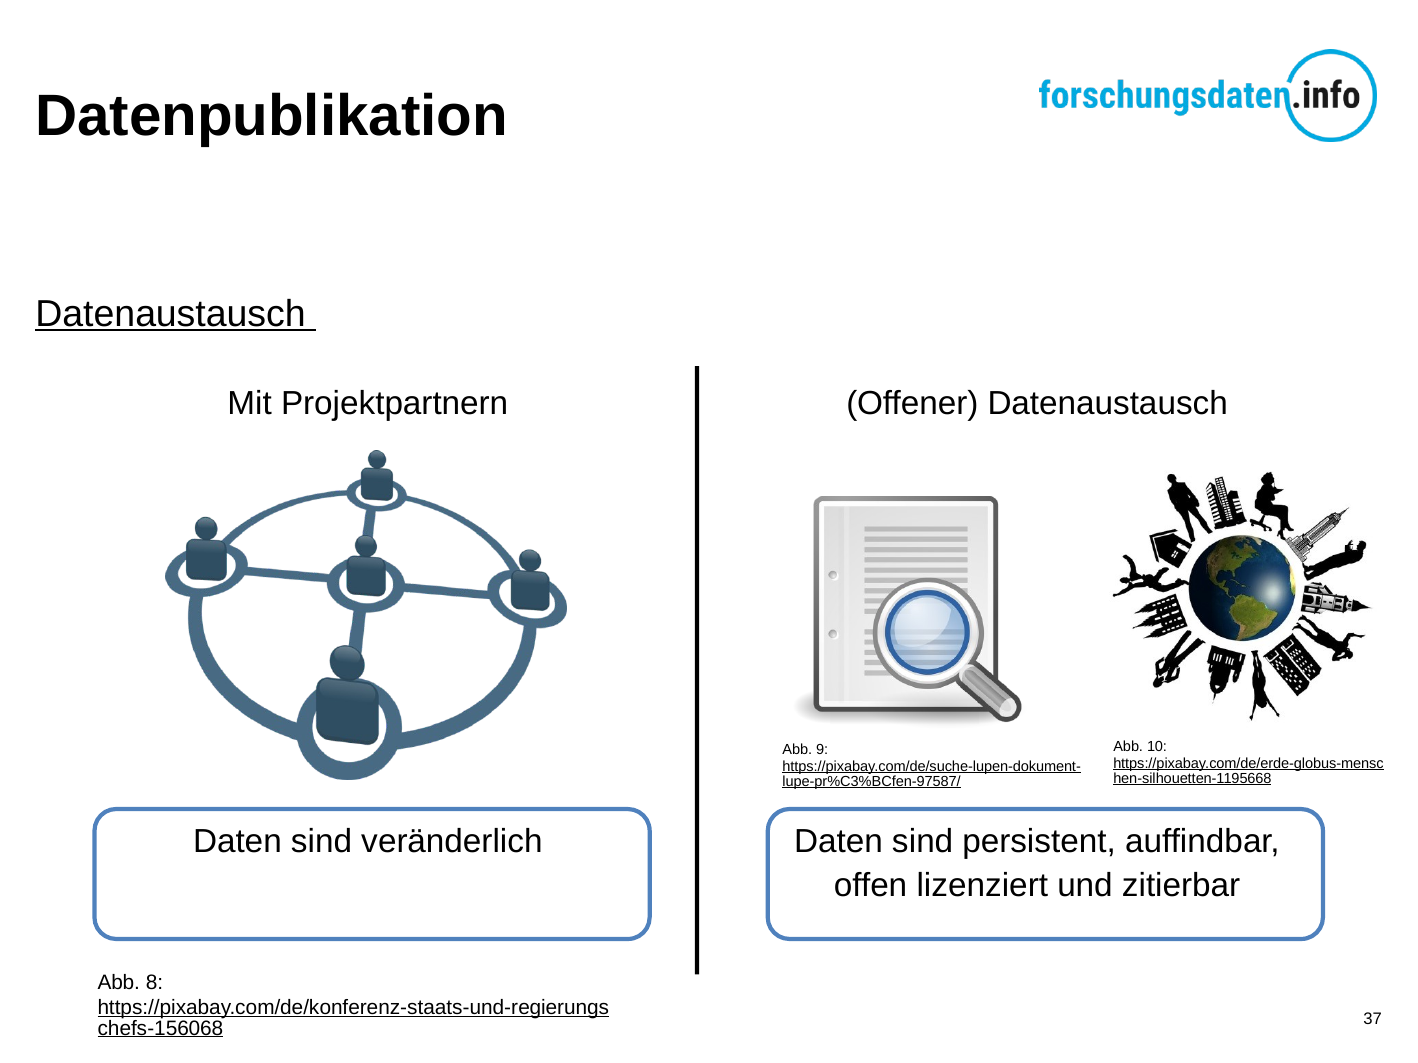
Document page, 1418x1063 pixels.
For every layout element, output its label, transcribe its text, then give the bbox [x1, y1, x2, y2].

text_box Abb. 10: https://pixabay.com/de/erde-globus-menschen-silhouetten-1195668 [1098, 729, 1406, 779]
text_box Mit Projektpartnern Daten sind veränderlich [15, 377, 685, 1063]
text_box Abb. 9: https://pixabay.com/de/suche-lupen-dokument-lupe-pr%C3%BCfen-97587/ [767, 732, 1099, 783]
picture [1339, 49, 1377, 85]
picture [165, 450, 567, 780]
list Datenaustausch [35, 289, 1382, 377]
title Datenpublikation [35, 76, 1052, 254]
picture [1342, 107, 1377, 142]
text_box (Offener) Datenaustausch Daten sind persistent, auffindbar, offen lizenziert und zitierbar [685, 377, 1390, 1063]
picture [1098, 448, 1383, 729]
text_box Abb. 8: https://pixabay.com/de/konferenz-staats-und-regierungschefs-156068 [82, 961, 626, 1026]
picture [791, 496, 1028, 729]
picture [1058, 93, 1062, 103]
picture [1039, 49, 1372, 142]
